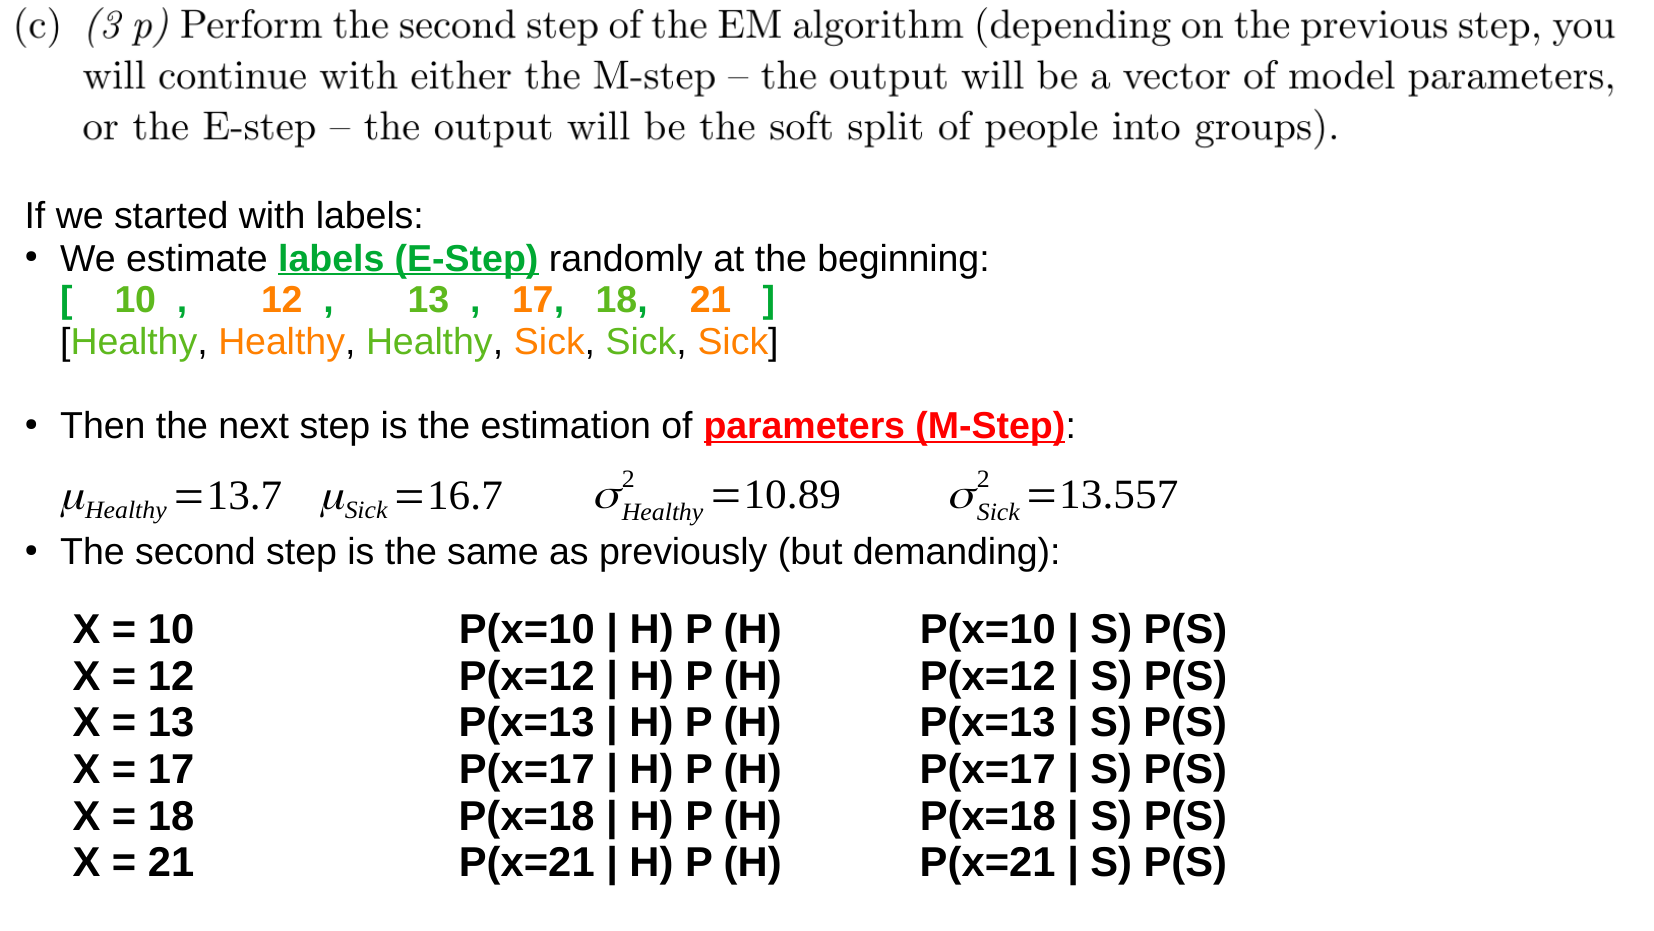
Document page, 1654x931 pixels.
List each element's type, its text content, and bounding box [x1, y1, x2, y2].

chart [37, 471, 526, 526]
picture [0, 0, 1654, 180]
chart [569, 466, 863, 526]
chart [924, 466, 1201, 526]
text_box X = 10 P(x=10 | H) P (H) P(x=10 | S) P(S) X = 12 P(x=12 | H) P (H) P(x=12 | S) P(S) X = 13 P(x=13 | H) P (H) P(x=13 | S) P(S) X = 17 P(x=17 | H) P (H) P(x=17 | S) P(S) X = 18 P(x=18 | H) P (H) P(x=18 | S) P(S) X = 21 P(x=21 | H) P (H) P(x=21 | S) P(S) [57, 598, 1654, 931]
text_box If we started with labels: We estimate labels (E-Step) randomly at the beginning: [ 10 , 12 , 13 , 17, 18, 21 ] [Healthy, Healthy, Healthy, Sick, Sick, Sick] Then the next step is the estimation of parameters (M-Step): The second step is the same as previously (but demanding): [9, 187, 1613, 581]
